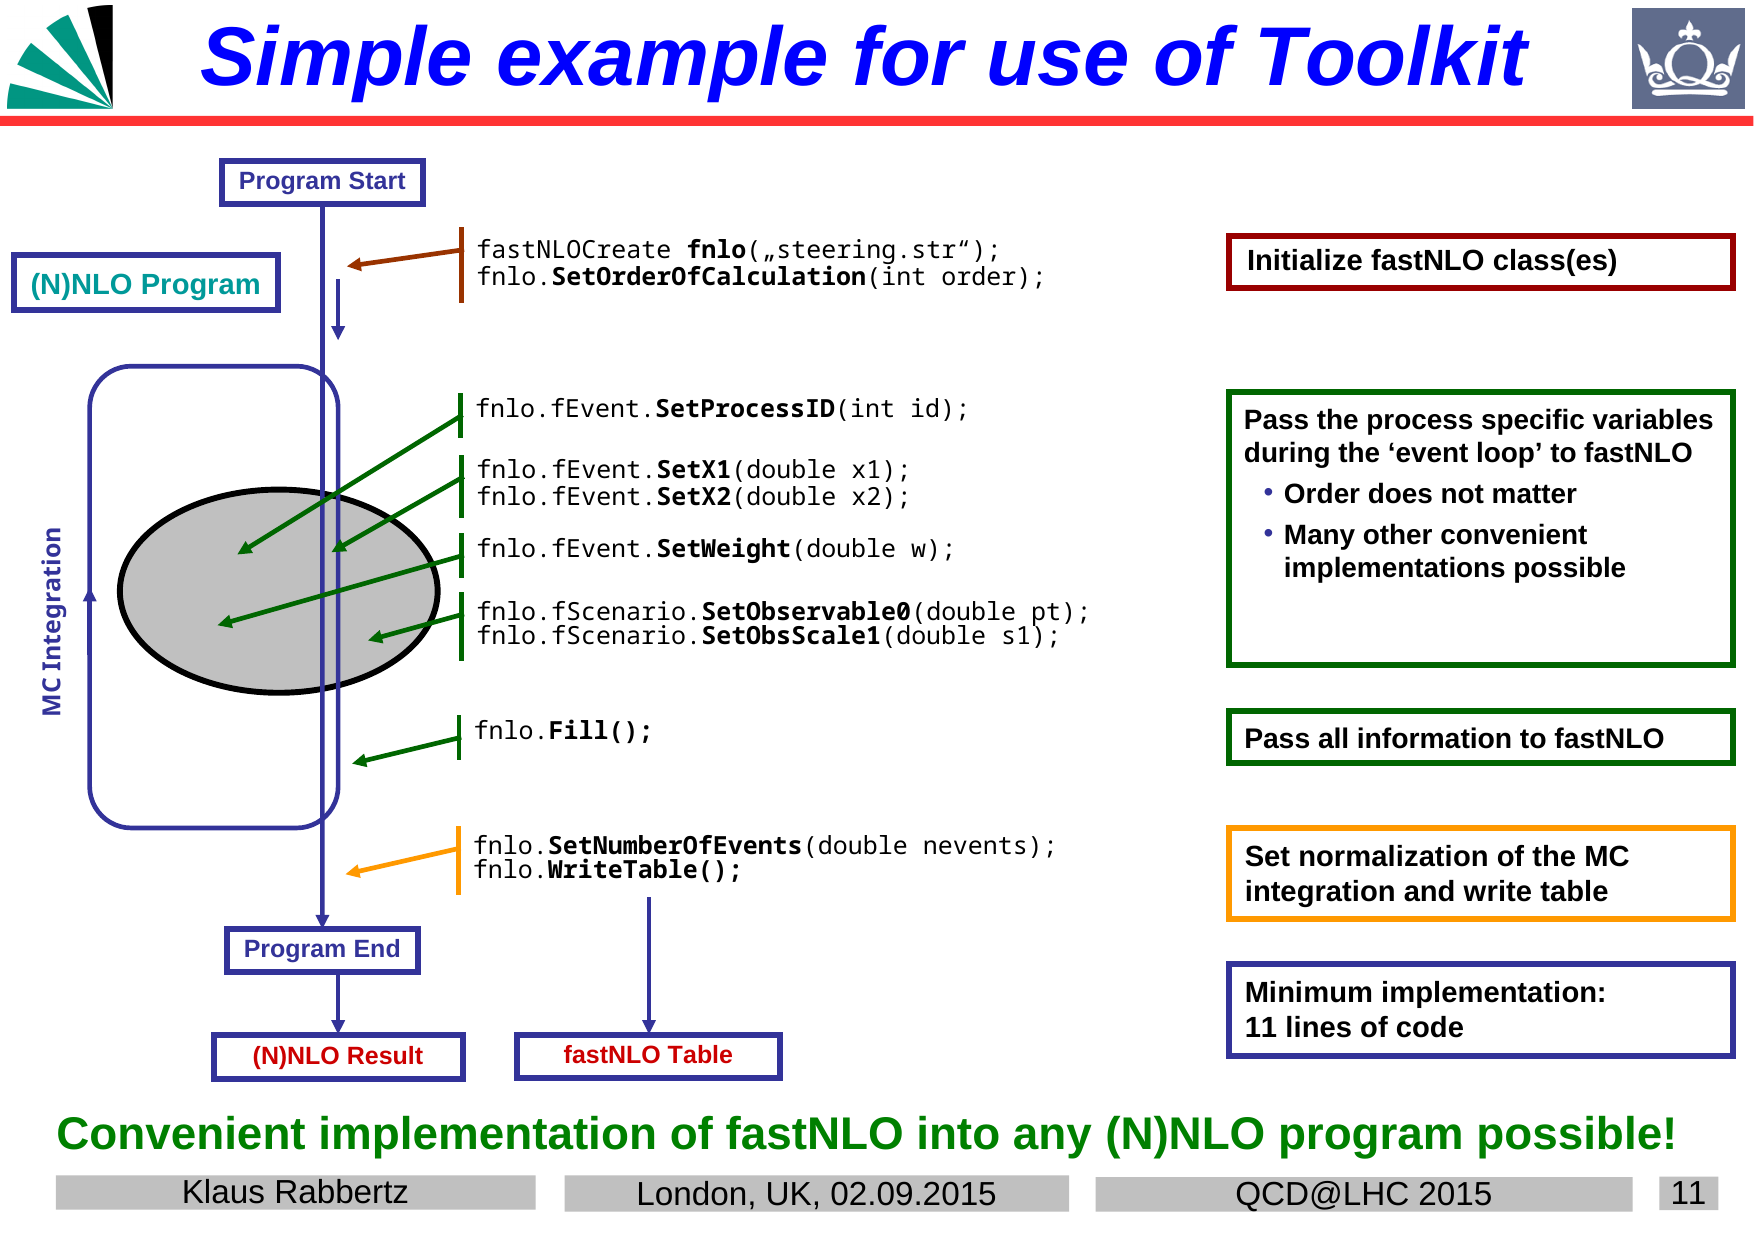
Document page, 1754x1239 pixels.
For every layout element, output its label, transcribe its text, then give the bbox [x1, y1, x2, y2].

text_box Program End [226, 928, 418, 973]
text_box fastNLOCreate fnlo(„steering.str“); fnlo.SetOrderOfCalculation(int order); [476, 229, 1289, 301]
text_box fnlo.fEvent.SetX1(double x1); fnlo.fEvent.SetX2(double x2); [476, 457, 1229, 516]
text_box Program Start [222, 160, 423, 204]
text_box (N)NLO Result [213, 1035, 463, 1079]
text_box Pass the process specific variables during the ‘event loop’ to fastNLO Order does not matter Many other convenient implementations possible [1229, 392, 1733, 666]
text_box fastNLO Table [517, 1035, 781, 1079]
text_box [325, 495, 335, 594]
picture [1632, 8, 1745, 109]
text_box fnlo.fEvent.SetProcessID(int id); [475, 395, 1229, 436]
text_box [119, 489, 320, 693]
text_box fnlo.fEvent.SetWeight(double w); [476, 535, 1229, 575]
list Initialize fastNLO class(es) [1289, 236, 1733, 288]
picture [7, 5, 113, 110]
text_box fnlo.SetNumberOfEvents(double nevents); fnlo.WriteTable(); [473, 828, 1229, 893]
text_box [341, 497, 389, 546]
text_box [325, 593, 335, 689]
text_box (N)NLO Program [13, 255, 278, 310]
text_box Set normalization of the MC integration and write table [1229, 827, 1733, 920]
text_box fnlo.fScenario.SetObservable0(double pt); fnlo.fScenario.SetObsScale1(double s1); [476, 594, 1229, 659]
text_box Minimum implementation: 11 lines of code [1229, 964, 1733, 1056]
text_box fnlo.Fill(); [474, 717, 1229, 757]
title Simple example for use of Toolkit [123, 0, 1606, 114]
text_box [341, 519, 432, 589]
text_box Convenient implementation of fastNLO into any (N)NLO program possible! [42, 1102, 1721, 1168]
text_box MC Integration [27, 512, 74, 733]
text_box [341, 565, 438, 685]
text_box Pass all information to fastNLO [1229, 710, 1733, 764]
